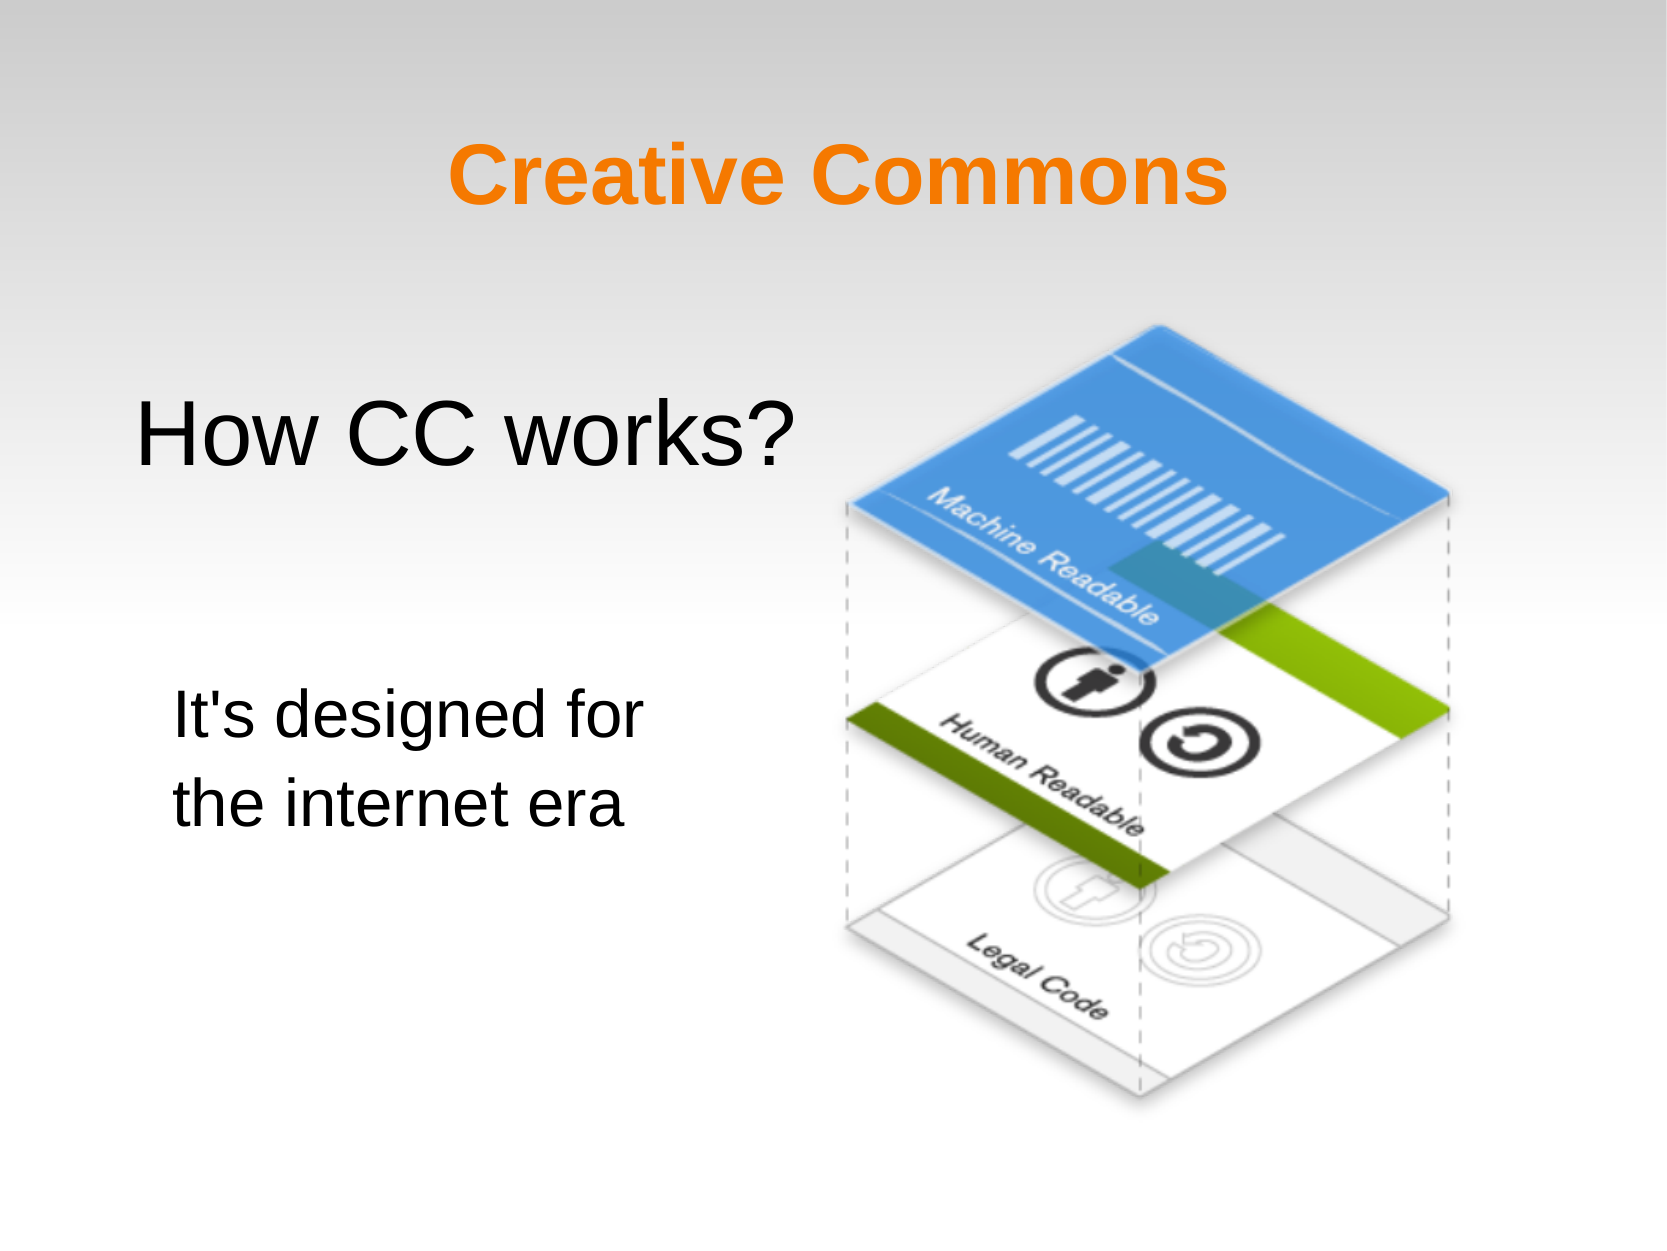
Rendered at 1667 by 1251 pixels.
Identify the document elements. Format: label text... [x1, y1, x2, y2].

title Creative Commons [83, 51, 1596, 272]
text_box How CC works? [128, 354, 867, 497]
picture [0, 0, 1667, 1250]
text_box It's designed for the internet era [166, 654, 716, 913]
